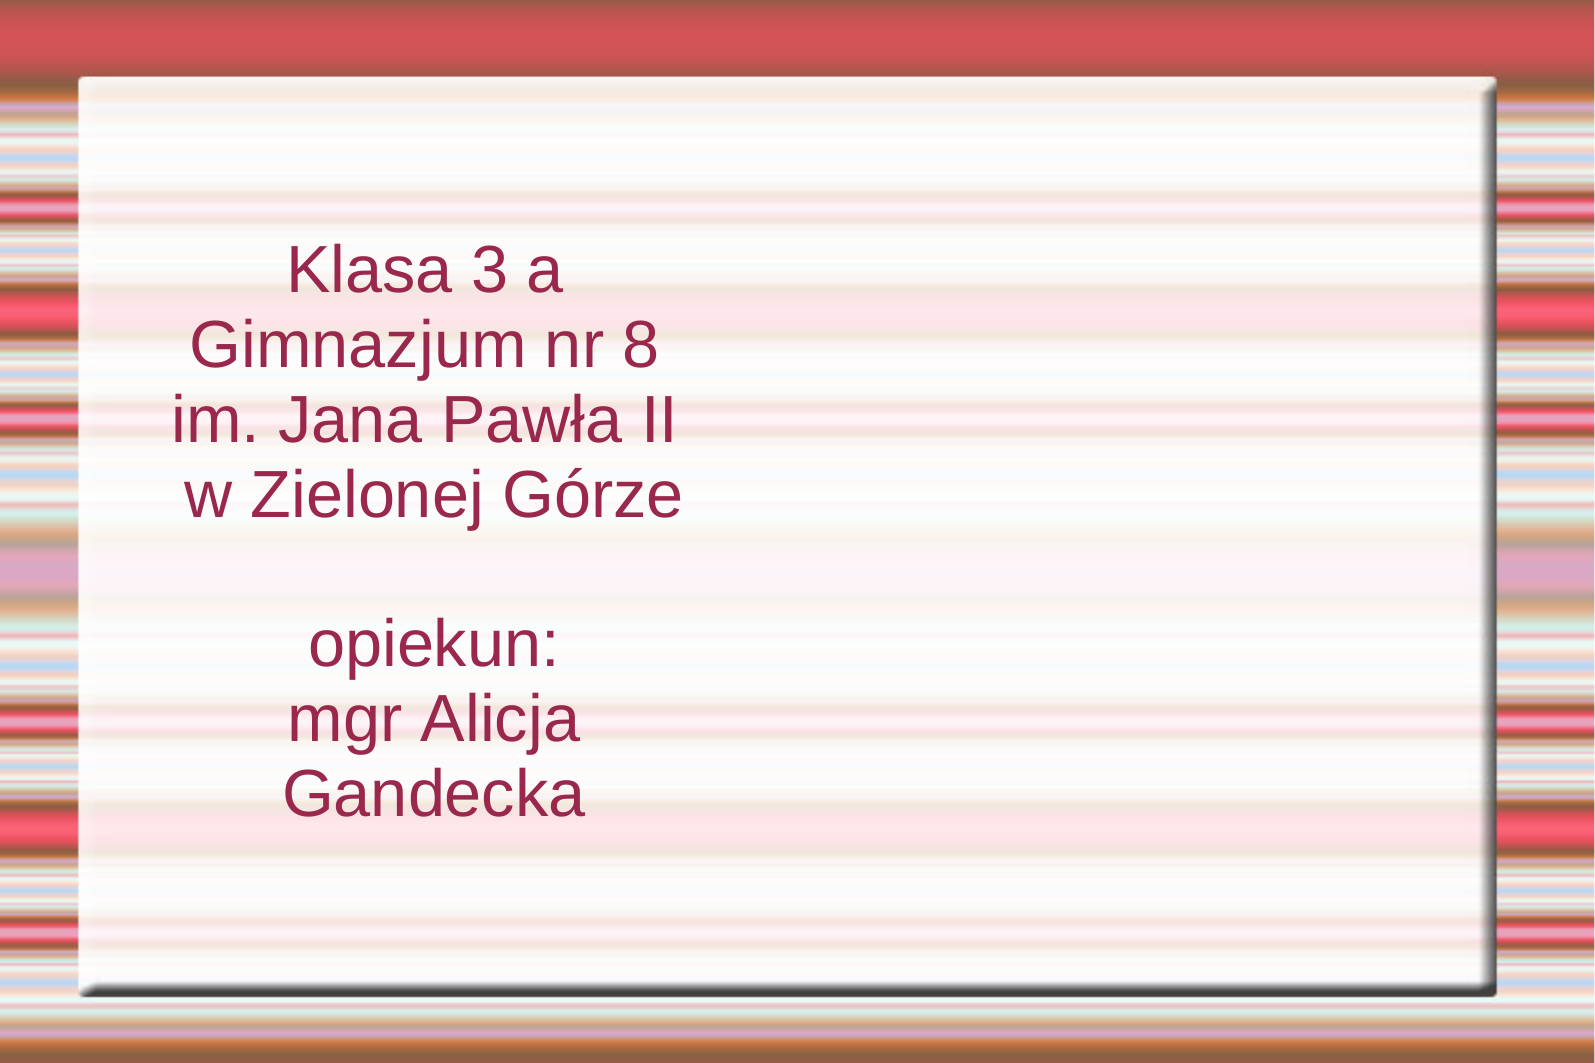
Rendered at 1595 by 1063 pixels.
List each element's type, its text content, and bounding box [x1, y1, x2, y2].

subtitle Klasa 3 a Gimnazjum nr 8 im. Jana Pawła II w Zielonej Górze opiekun: mgr Alicja Gandecka [130, 118, 739, 945]
picture [0, 0, 1595, 1063]
